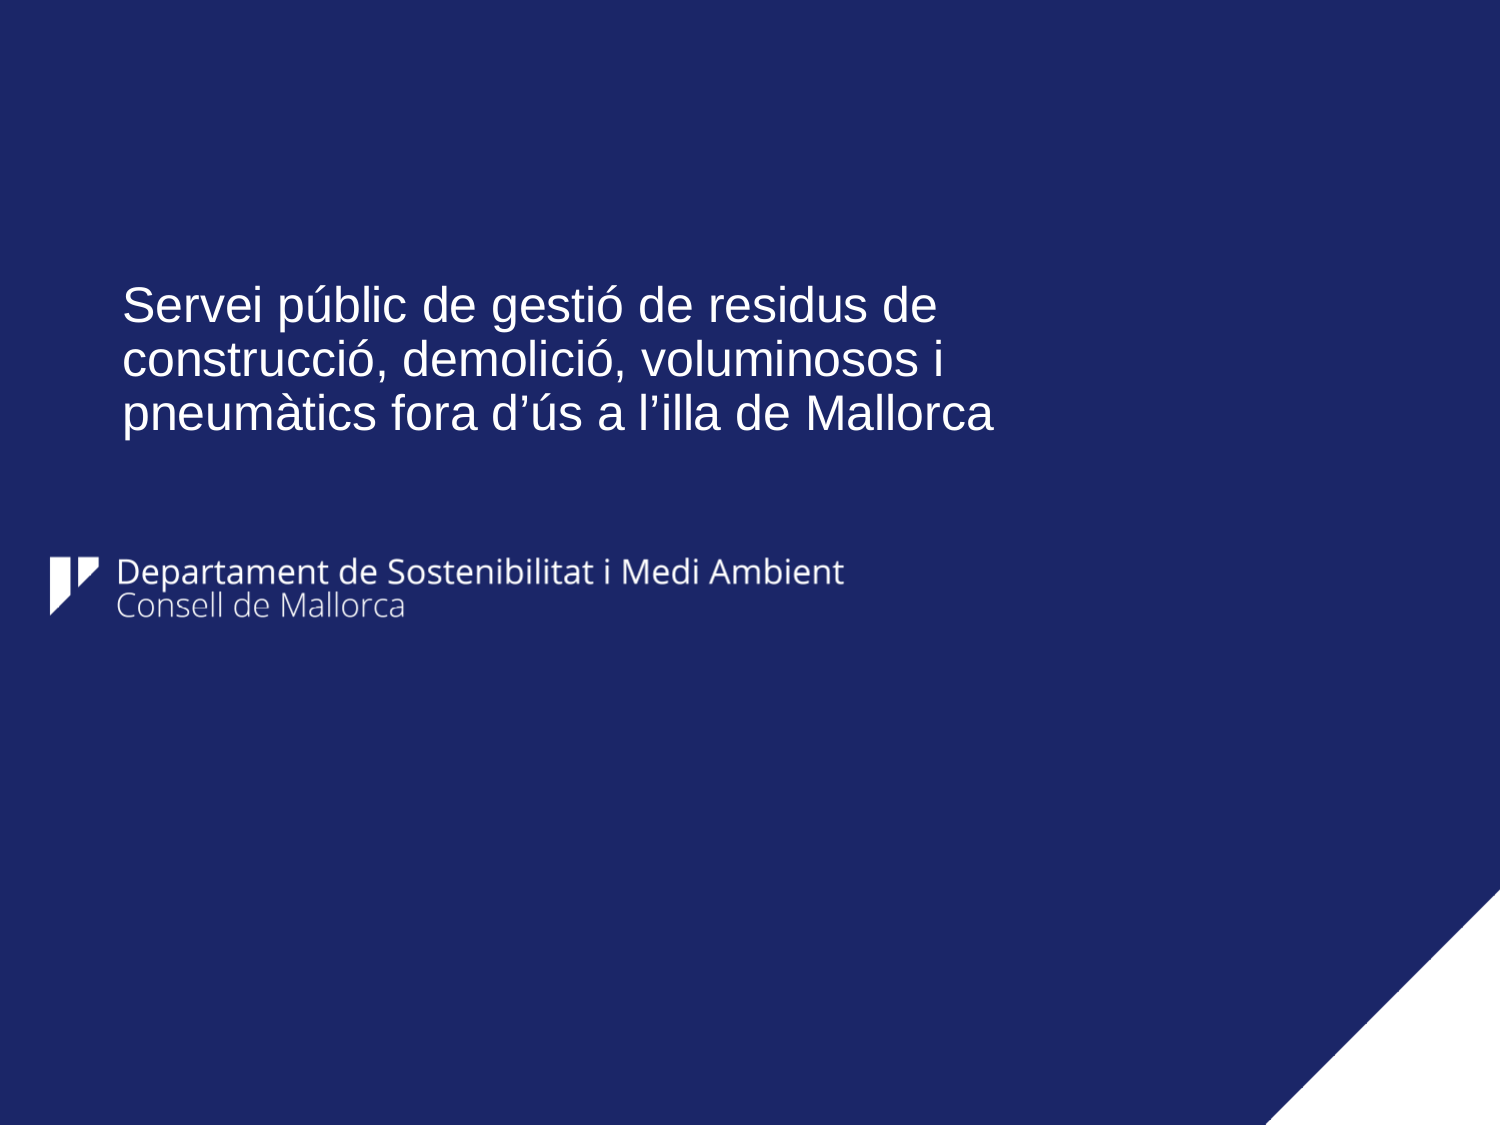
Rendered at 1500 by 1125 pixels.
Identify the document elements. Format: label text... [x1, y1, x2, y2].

subtitle Servei públic de gestió de residus de construcció, demolició, voluminosos i pneumàtics fora d’ús a l’illa de Mallorca [107, 271, 1052, 497]
picture [0, 0, 1500, 1125]
